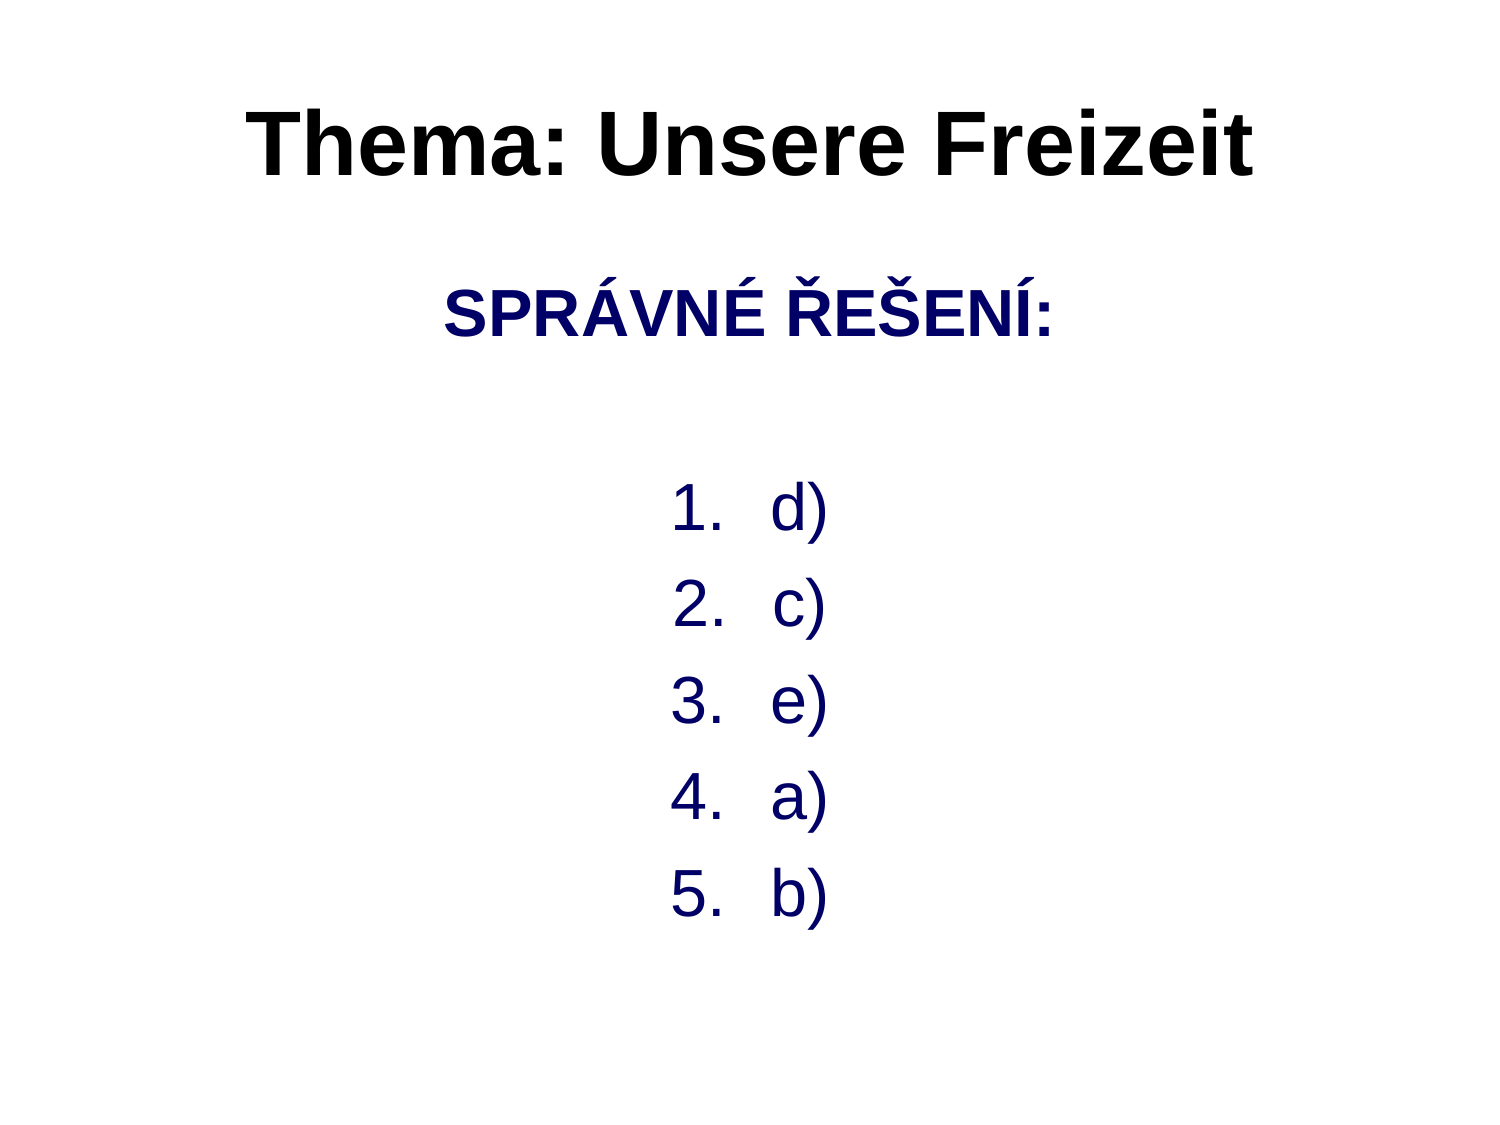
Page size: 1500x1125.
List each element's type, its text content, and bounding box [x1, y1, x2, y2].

list SPRÁVNÉ ŘEŠENÍ: d) c) e) a) b) [75, 262, 1426, 1034]
title Thema: Unsere Freizeit [75, 45, 1426, 233]
